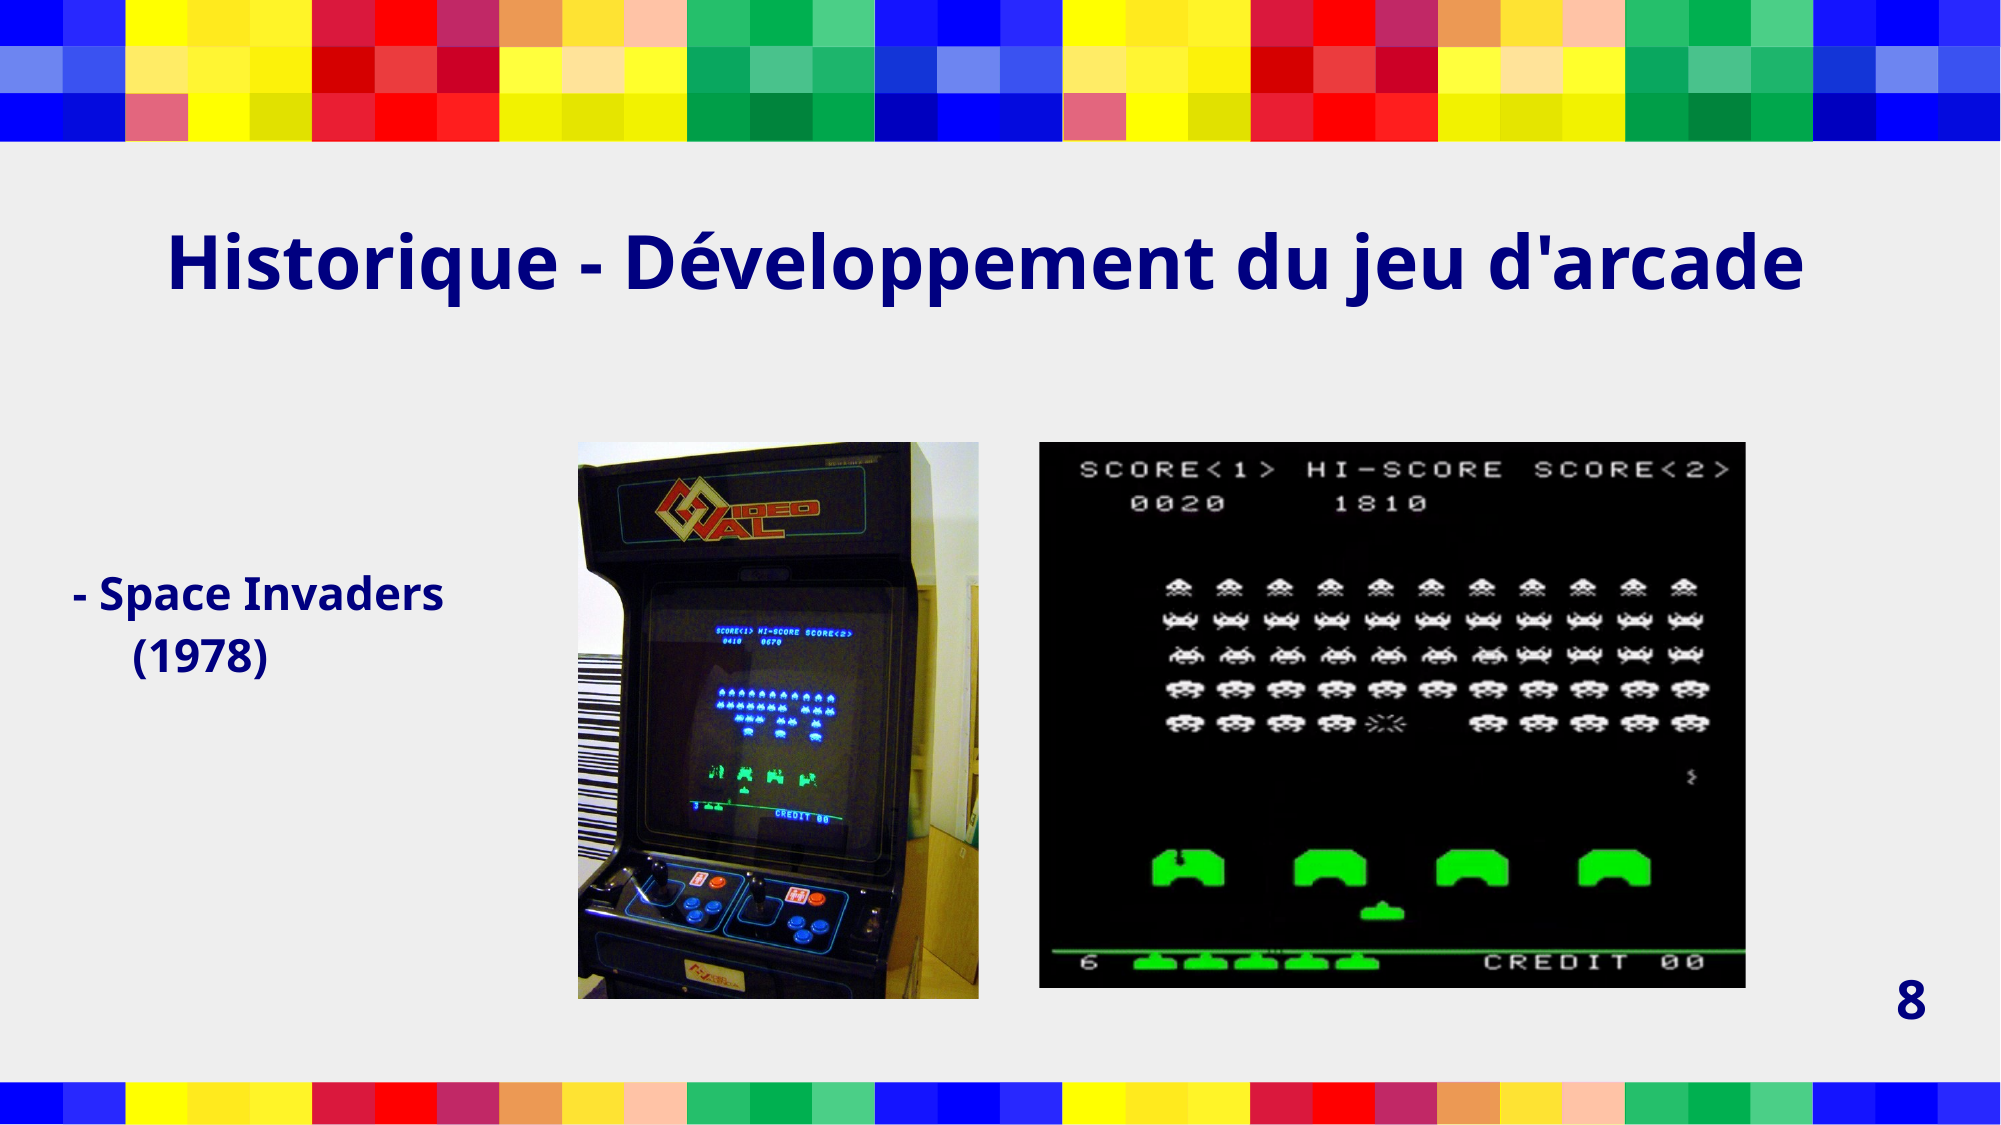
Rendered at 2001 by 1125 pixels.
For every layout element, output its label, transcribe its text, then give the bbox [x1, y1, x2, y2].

text_box [1039, 442, 1746, 988]
title - Space Invaders (1978) [57, 201, 1912, 1046]
text_box [578, 442, 979, 999]
text_box 8 [1853, 954, 1970, 1043]
text_box Historique - Développement du jeu d'arcade [60, 201, 1912, 325]
